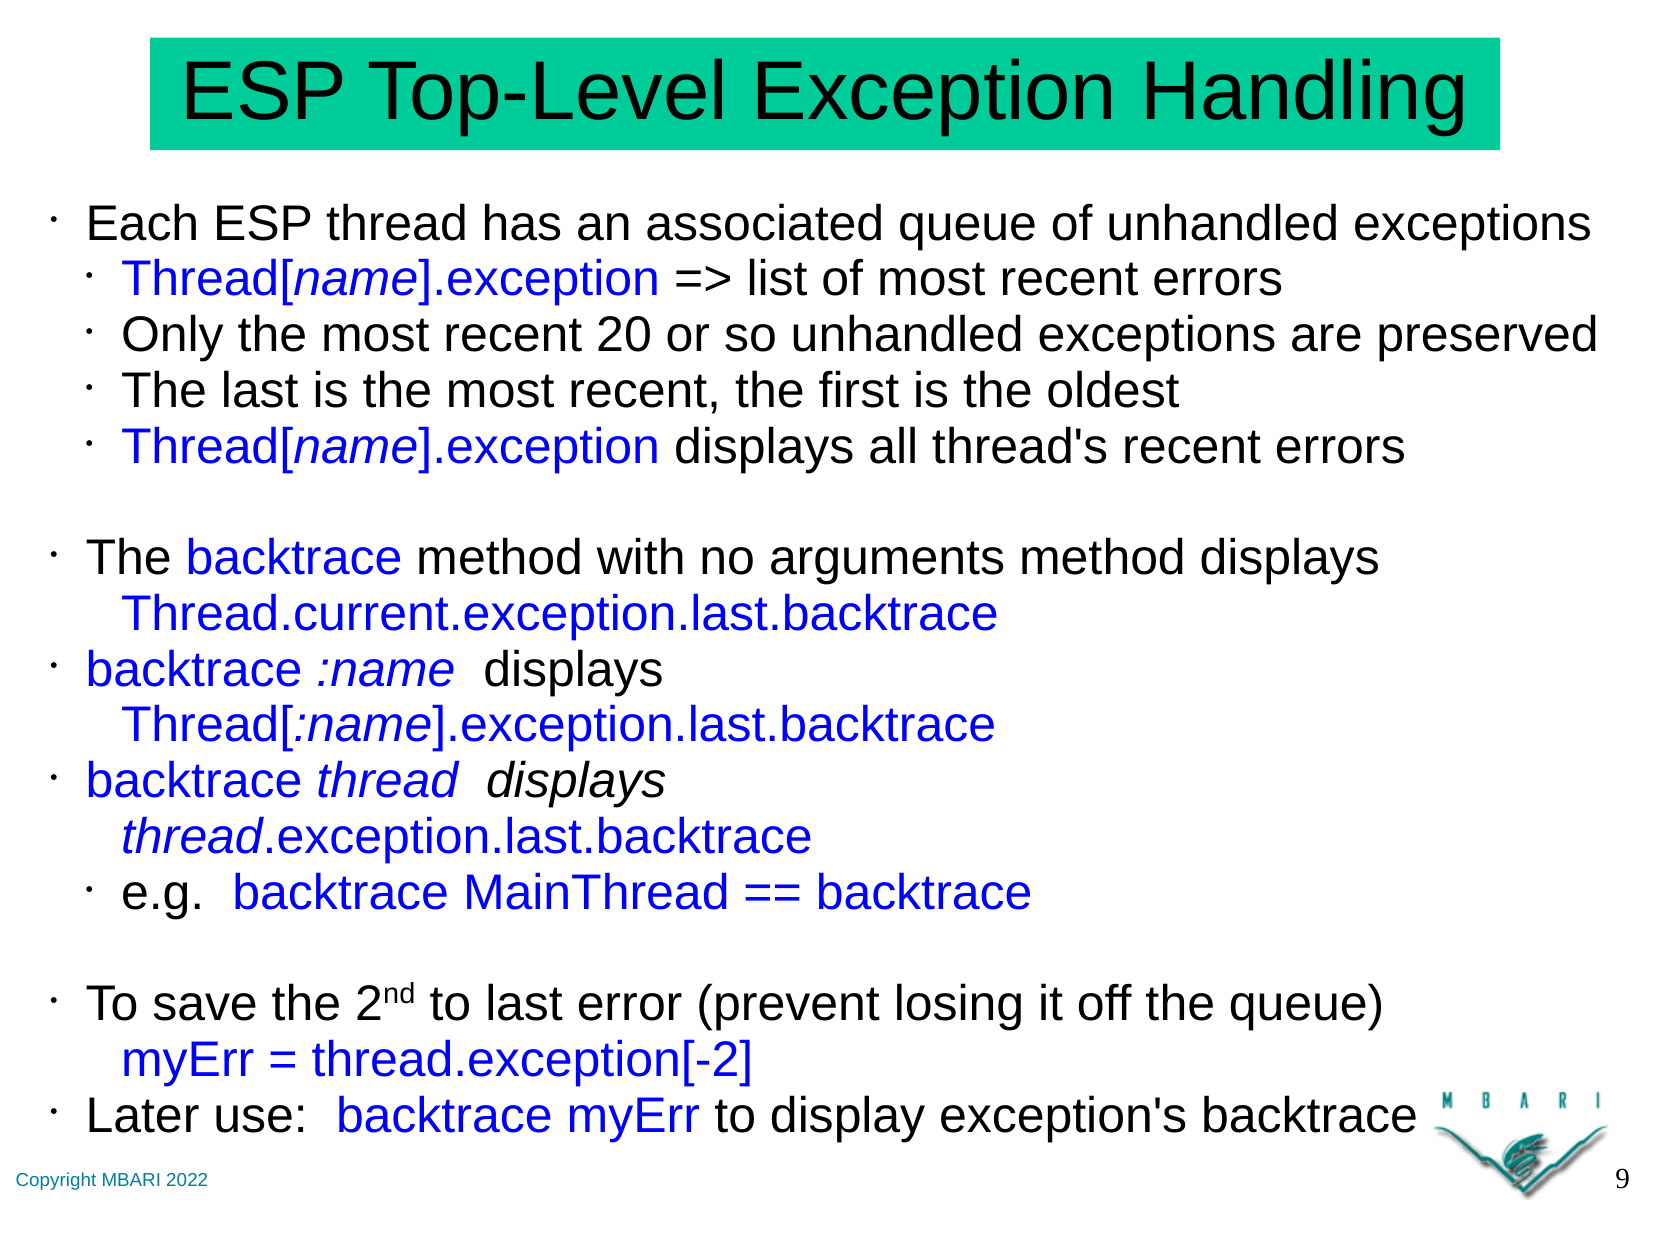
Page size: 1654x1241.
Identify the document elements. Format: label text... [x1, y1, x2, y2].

text_box Each ESP thread has an associated queue of unhandled exceptions Thread[name].exception => list of most recent errors Only the most recent 20 or so unhandled exceptions are preserved The last is the most recent, the first is the oldest Thread[name].exception displays all thread's recent errors The backtrace method with no arguments method displays Thread.current.exception.last.backtrace backtrace :name displays Thread[:name].exception.last.backtrace backtrace thread displays thread.exception.last.backtrace e.g. backtrace MainThread == backtrace To save the 2nd to last error (prevent losing it off the queue) myErr = thread.exception[-2] Later use: backtrace myErr to display exception's backtrace [0, 187, 1619, 1152]
text_box ESP Top-Level Exception Handling [150, 37, 1501, 151]
picture [1426, 1152, 1613, 1200]
